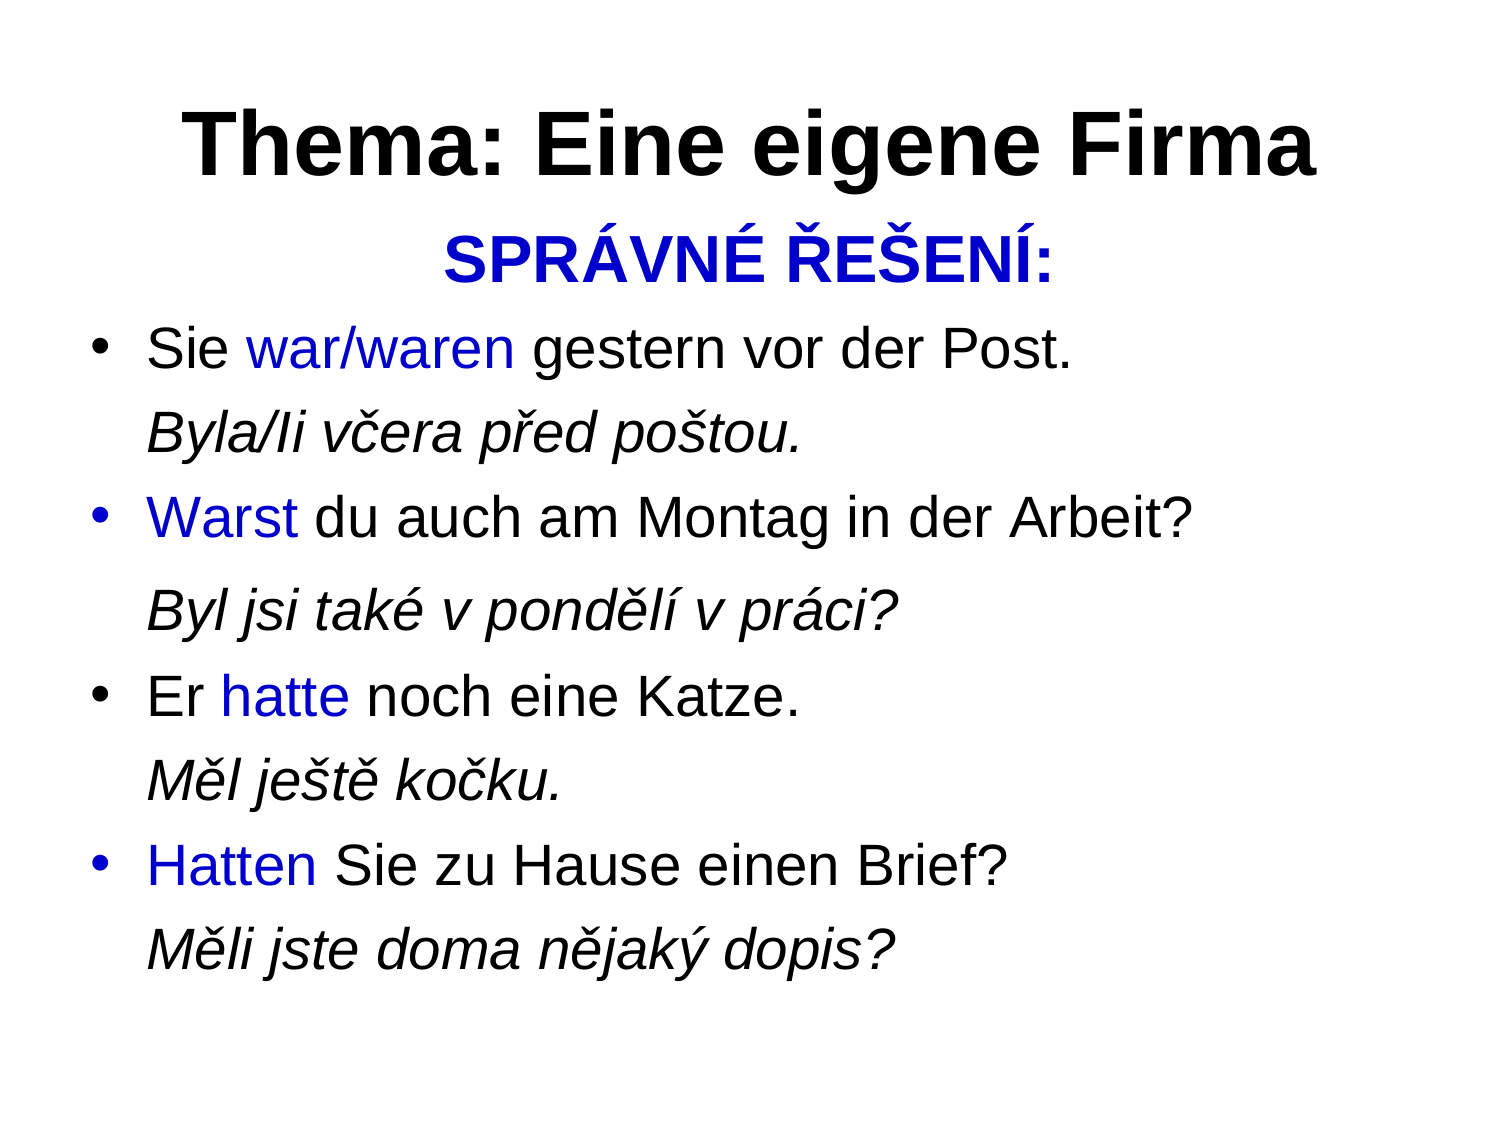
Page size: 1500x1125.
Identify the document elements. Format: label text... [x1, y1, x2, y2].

list SPRÁVNÉ ŘEŠENÍ: Sie war/waren gestern vor der Post. Byla/Ii včera před poštou. Warst du auch am Montag in der Arbeit? Byl jsi také v pondělí v práci? Er hatte noch eine Katze. Měl ještě kočku. Hatten Sie zu Hause einen Brief? Měli jste doma nějaký dopis? [75, 208, 1426, 1083]
title Thema: Eine eigene Firma [75, 45, 1426, 208]
